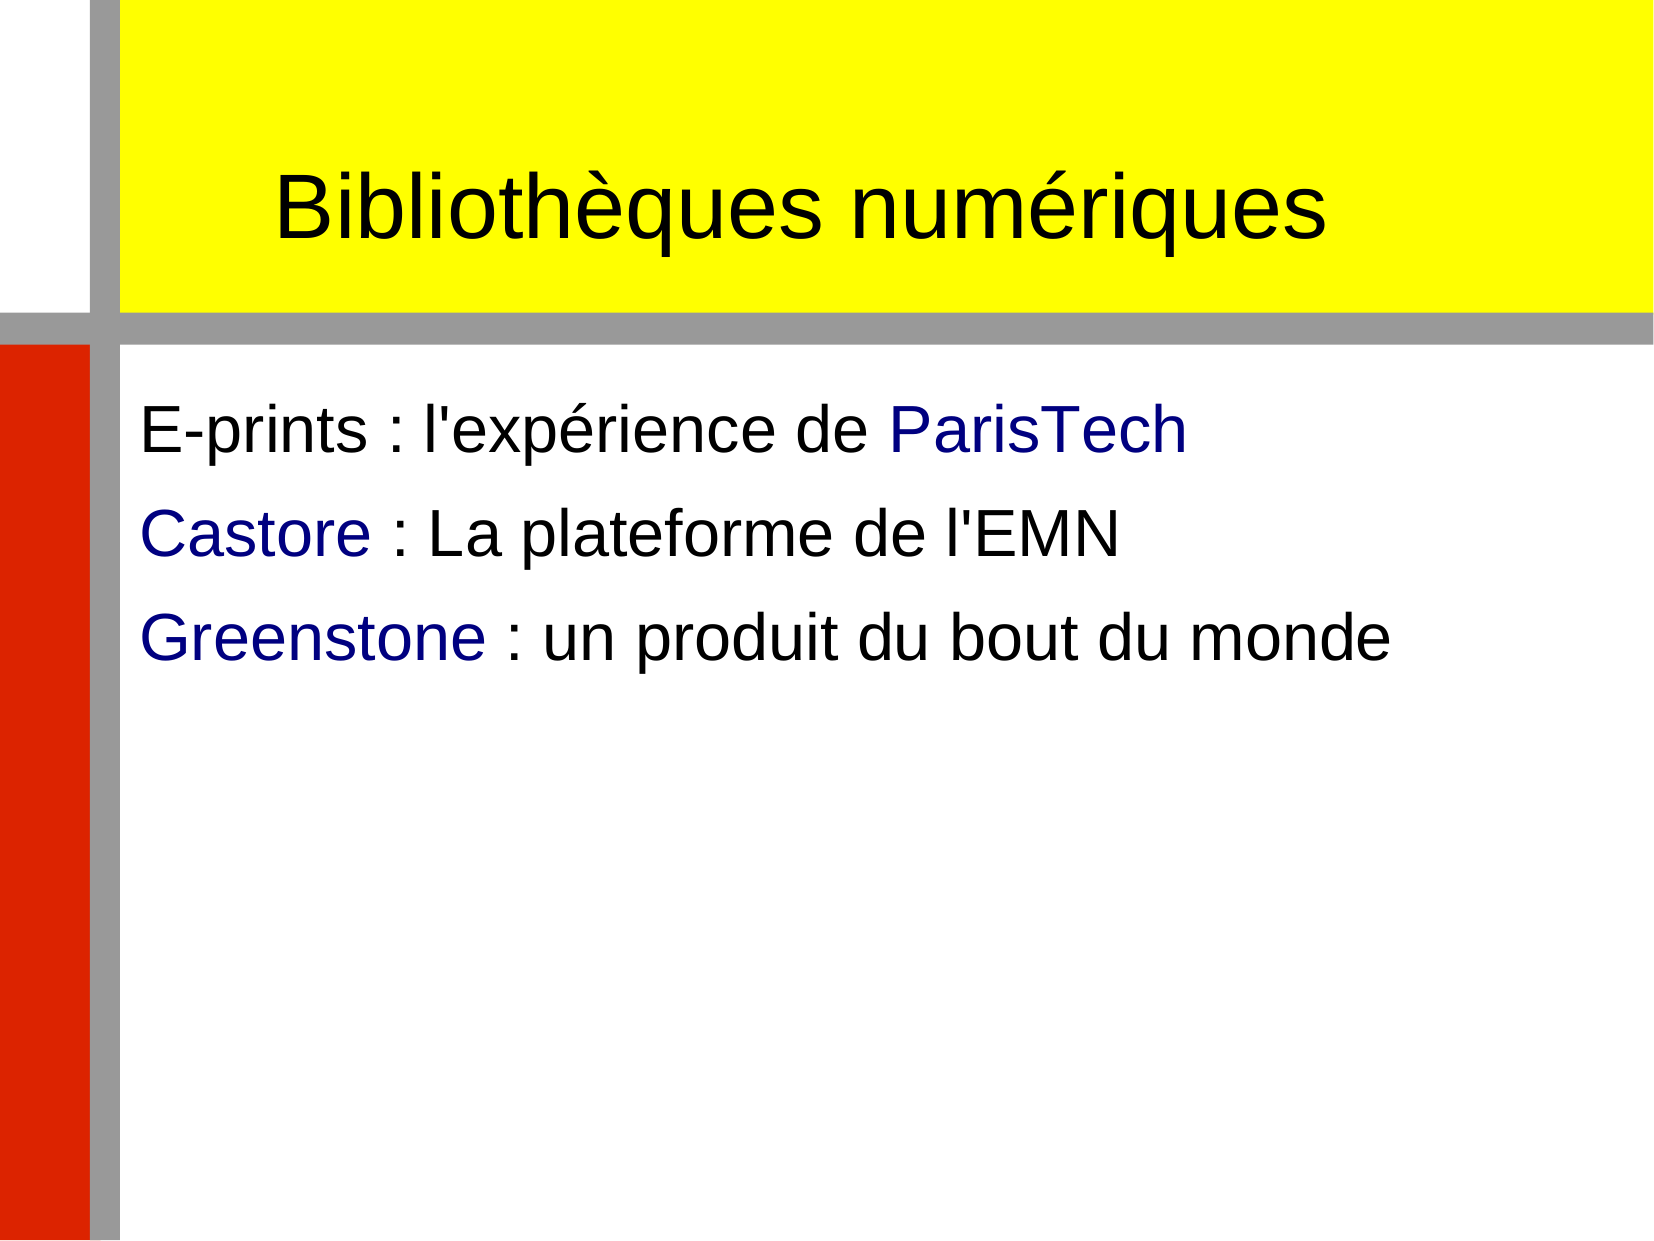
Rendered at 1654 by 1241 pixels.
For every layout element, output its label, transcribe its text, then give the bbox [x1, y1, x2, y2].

list E-prints : l'expérience de ParisTech Castore : La plateforme de l'EMN Greenstone : un produit du bout du monde [121, 391, 1534, 1127]
title Bibliothèques numériques [121, 102, 1534, 311]
